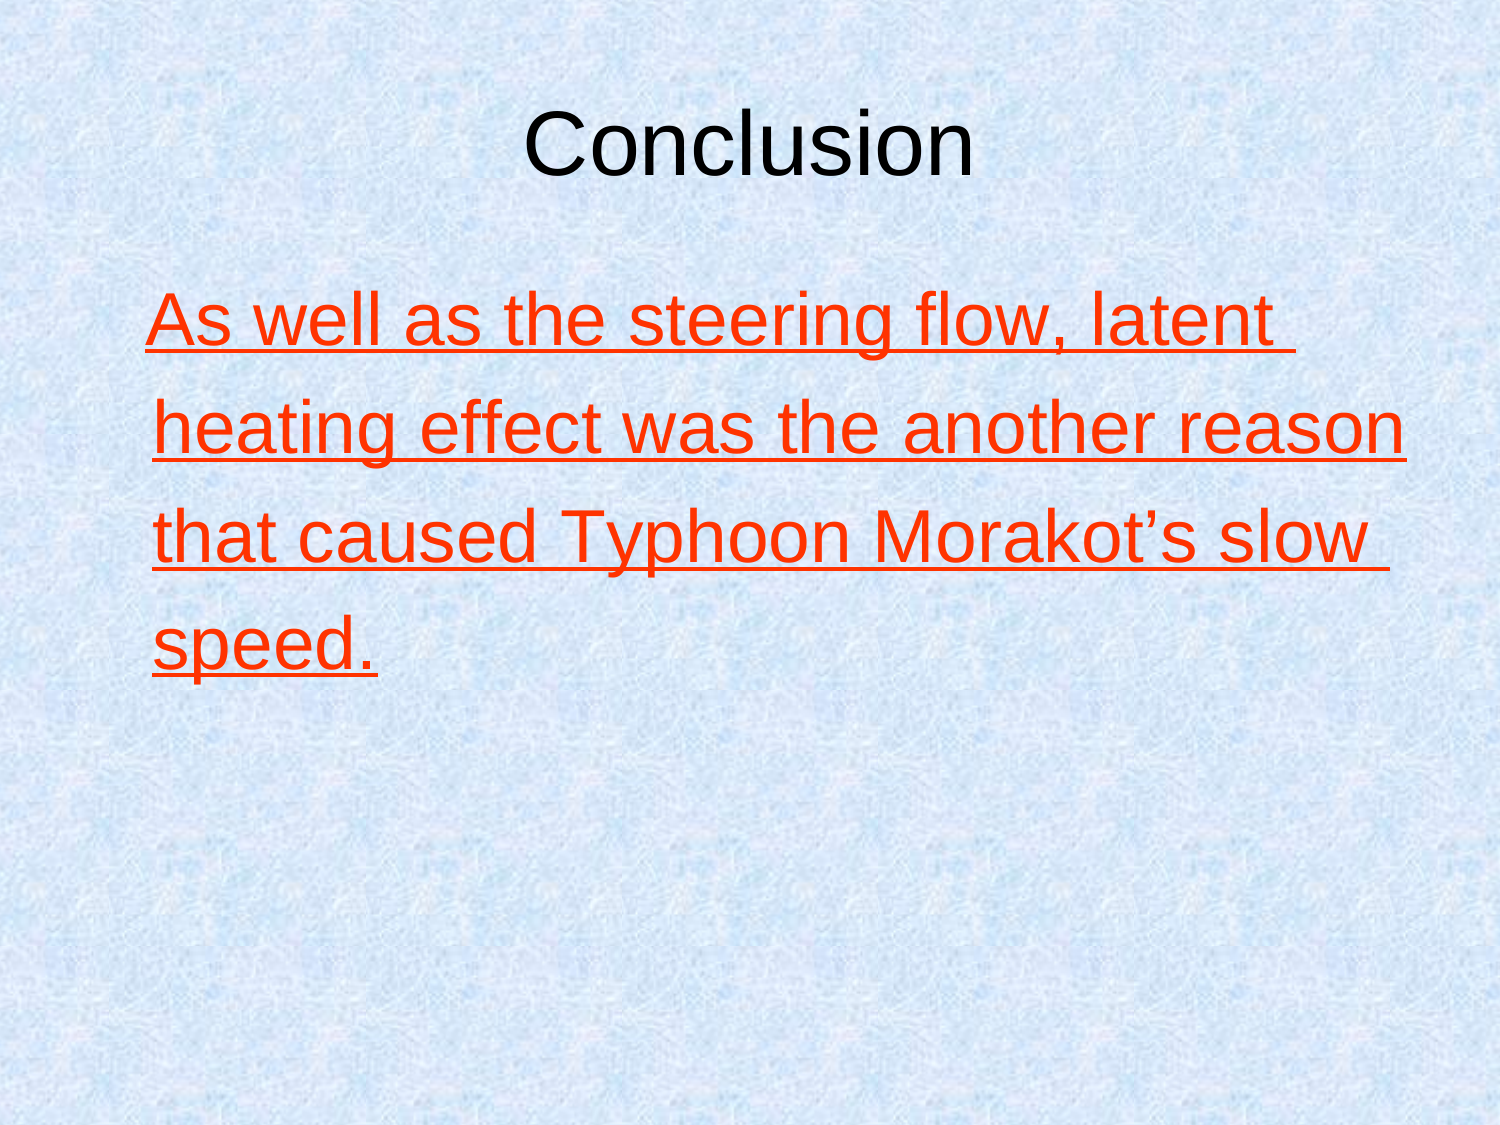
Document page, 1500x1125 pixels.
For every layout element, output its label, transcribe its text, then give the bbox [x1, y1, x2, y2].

title Conclusion [75, 45, 1426, 233]
picture [0, 0, 1500, 1125]
list As well as the steering flow, latent heating effect was the another reason that caused Typhoon Morakot’s slow speed. [75, 262, 1426, 1005]
